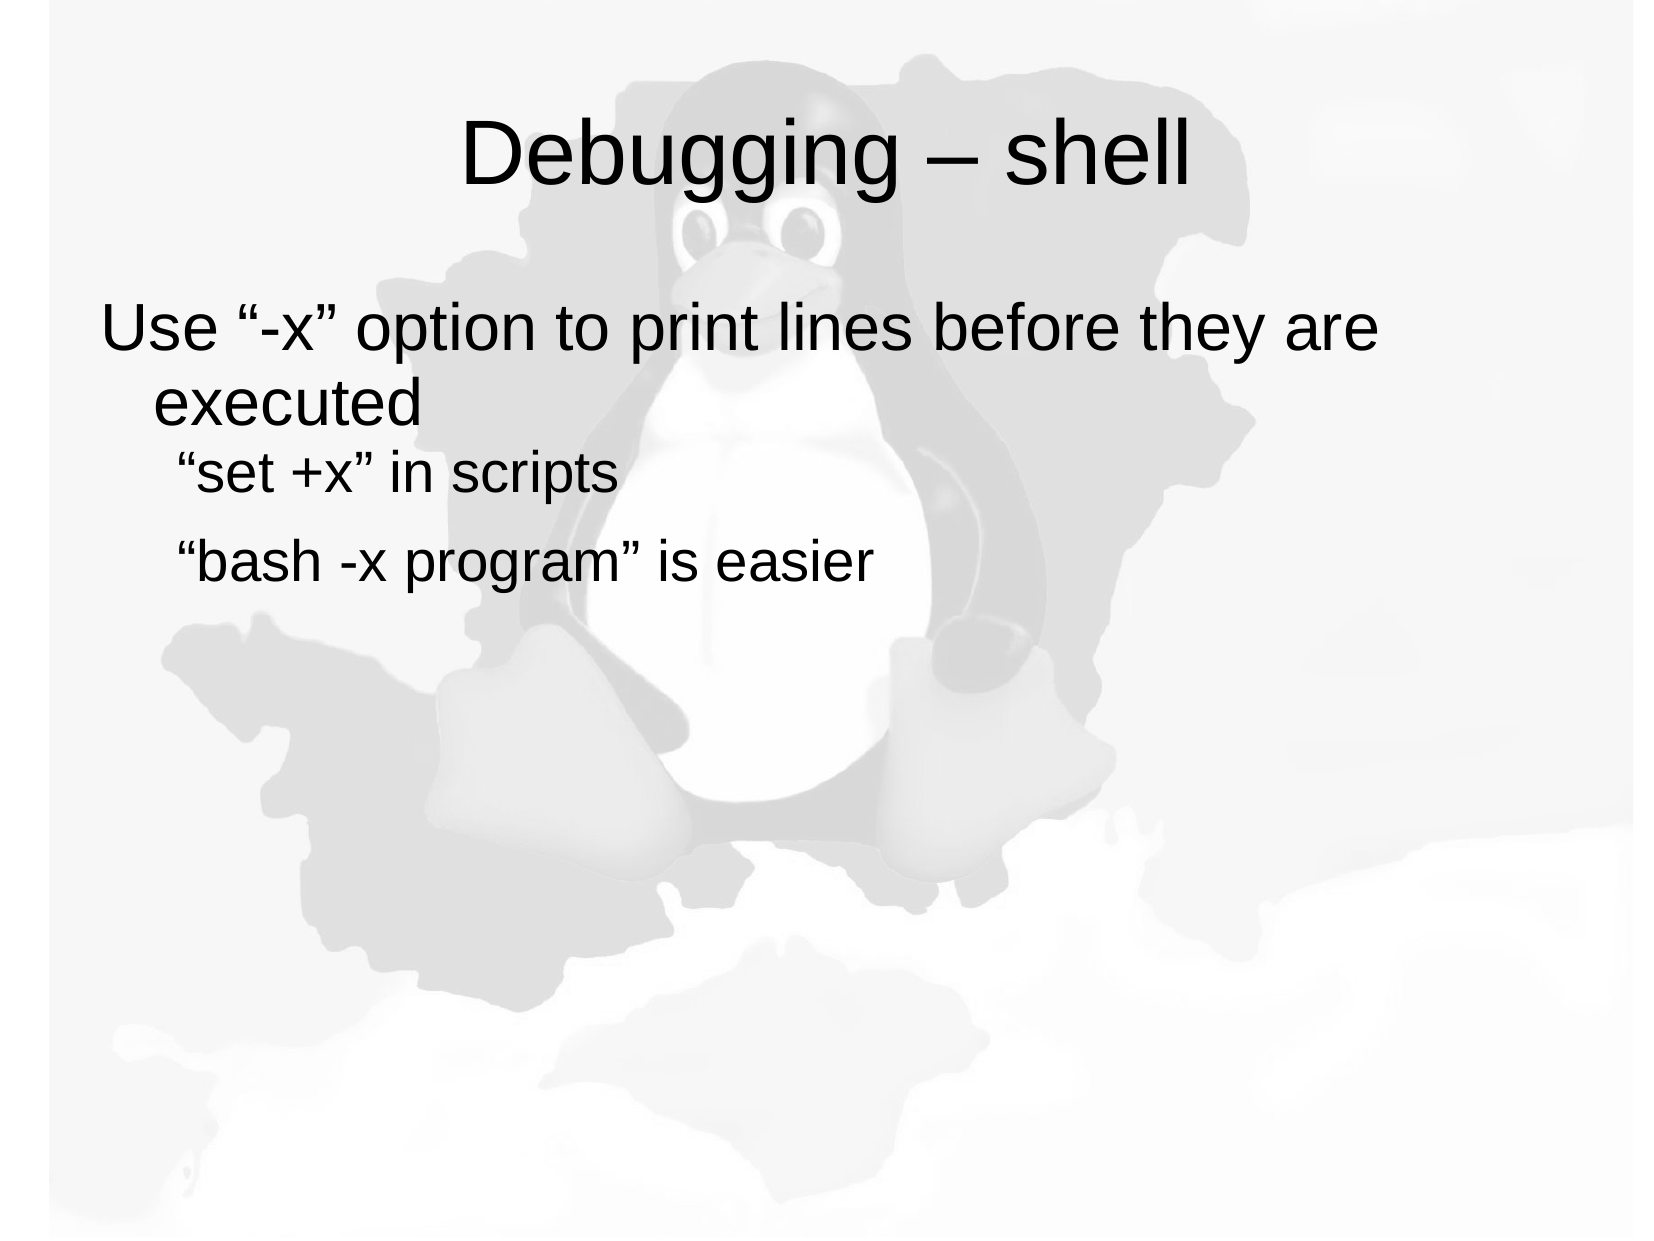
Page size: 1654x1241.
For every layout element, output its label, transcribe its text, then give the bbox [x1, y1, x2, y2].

picture [49, 0, 1634, 1237]
list Use “-x” option to print lines before they are executed “set +x” in scripts “bash -x program” is easier [82, 290, 1571, 1109]
title Debugging – shell [82, 49, 1571, 257]
